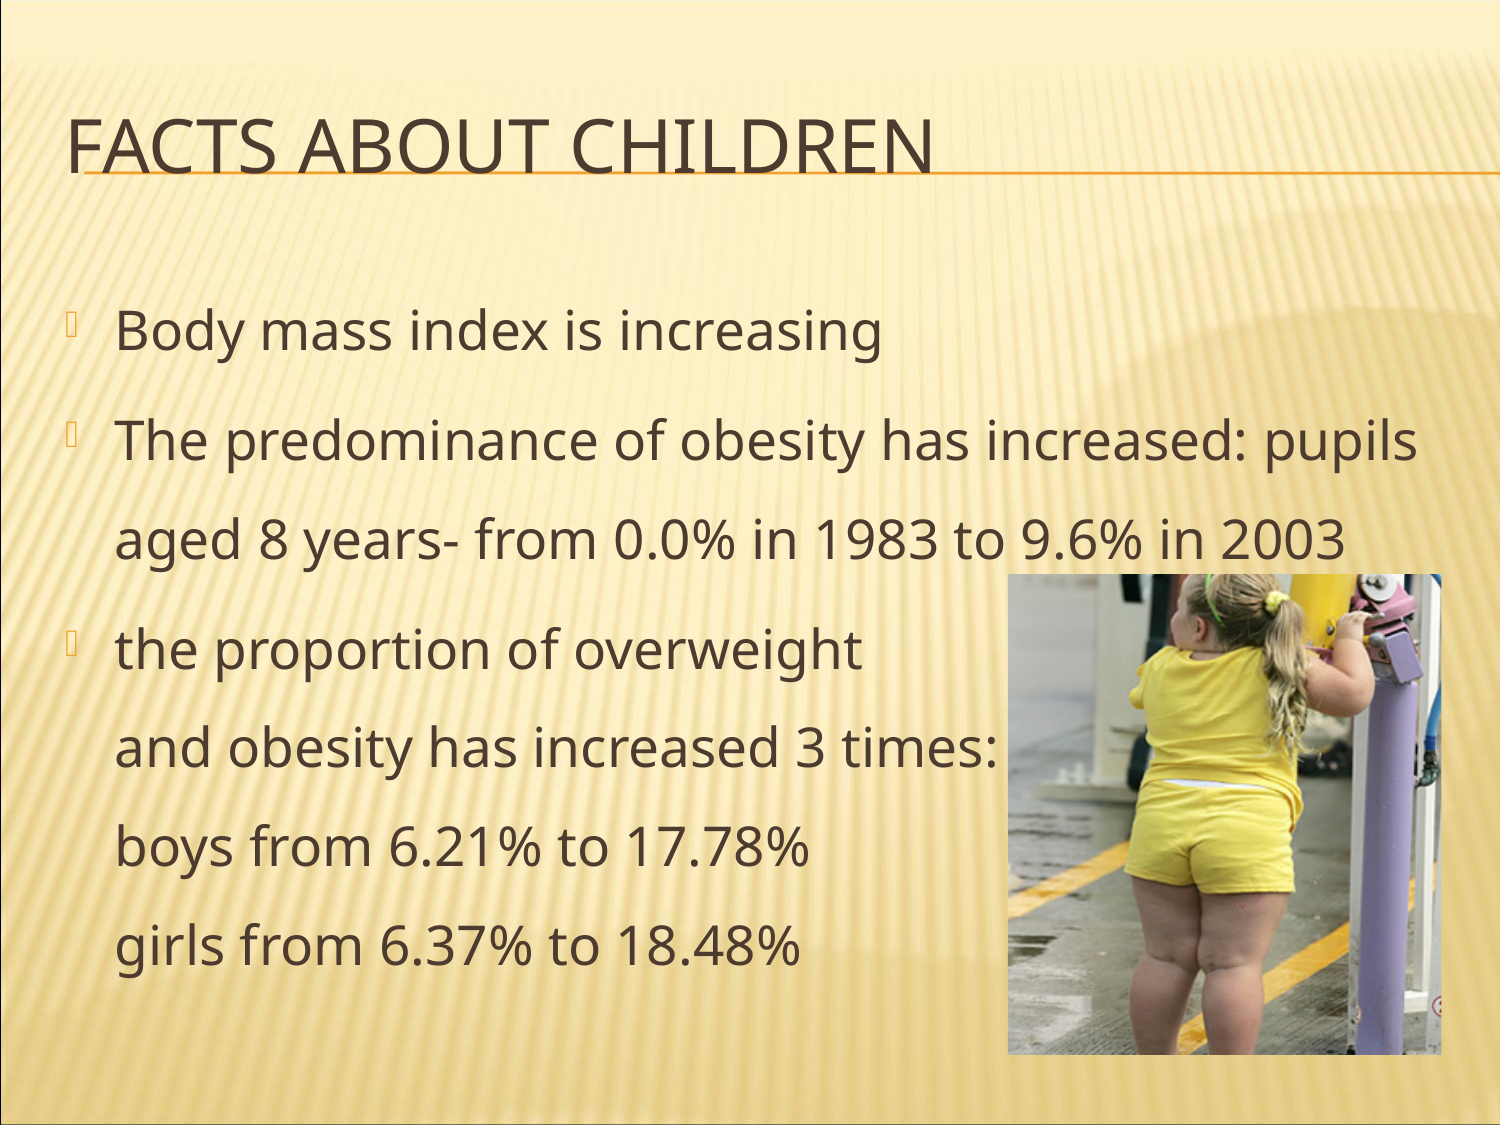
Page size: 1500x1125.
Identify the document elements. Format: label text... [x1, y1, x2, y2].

title Facts about children [50, 75, 1475, 213]
list Body mass index is increasing The predominance of obesity has increased: pupils aged 8 years- from 0.0% in 1983 to 9.6% in 2003 the proportion of overweight and obesity has increased 3 times: boys from 6.21% to 17.78% girls from 6.37% to 18.48% [50, 254, 1475, 998]
picture [0, 0, 1500, 1125]
